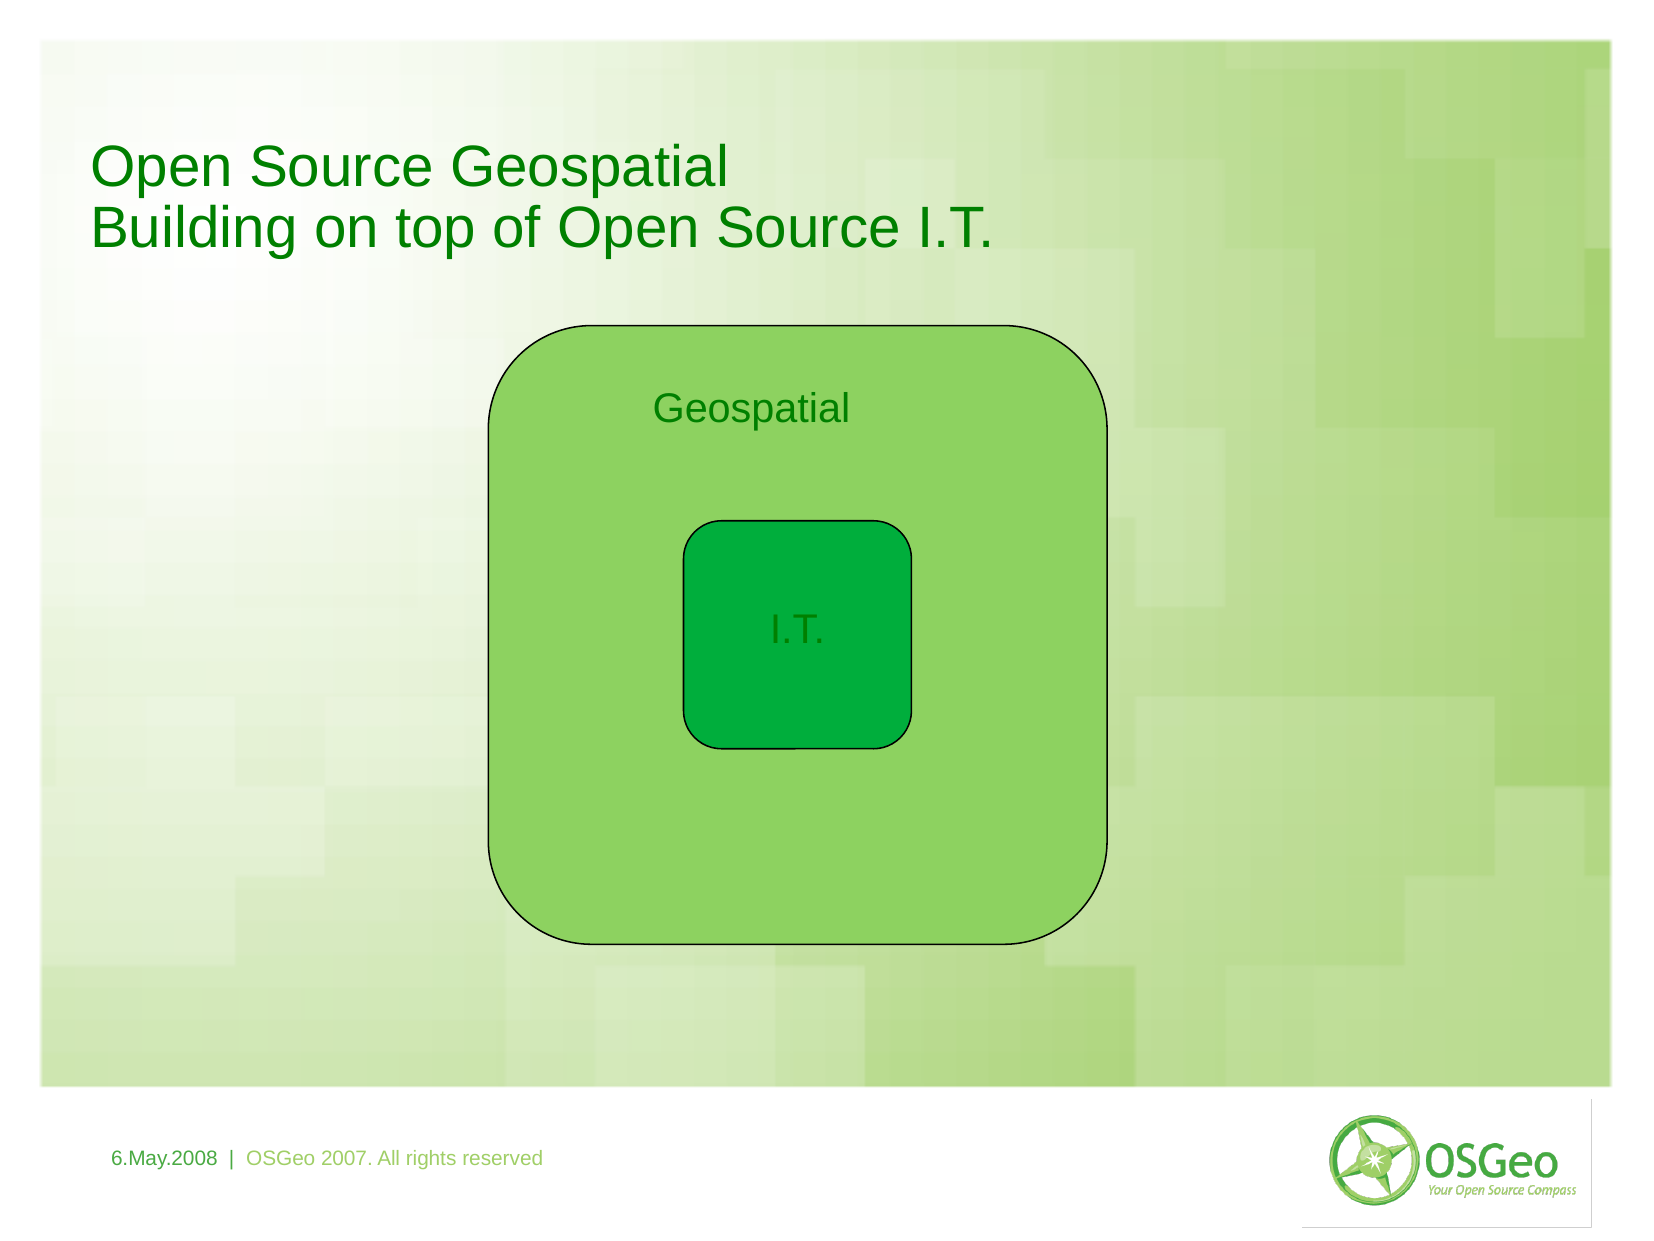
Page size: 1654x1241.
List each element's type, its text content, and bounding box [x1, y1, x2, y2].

text_box [488, 325, 1108, 945]
text_box I.T. [683, 520, 912, 749]
text_box Open Source Geospatial Building on top of Open Source I.T. [75, 130, 1303, 268]
picture [0, 1, 1654, 1239]
text_box Geospatial [637, 390, 964, 470]
